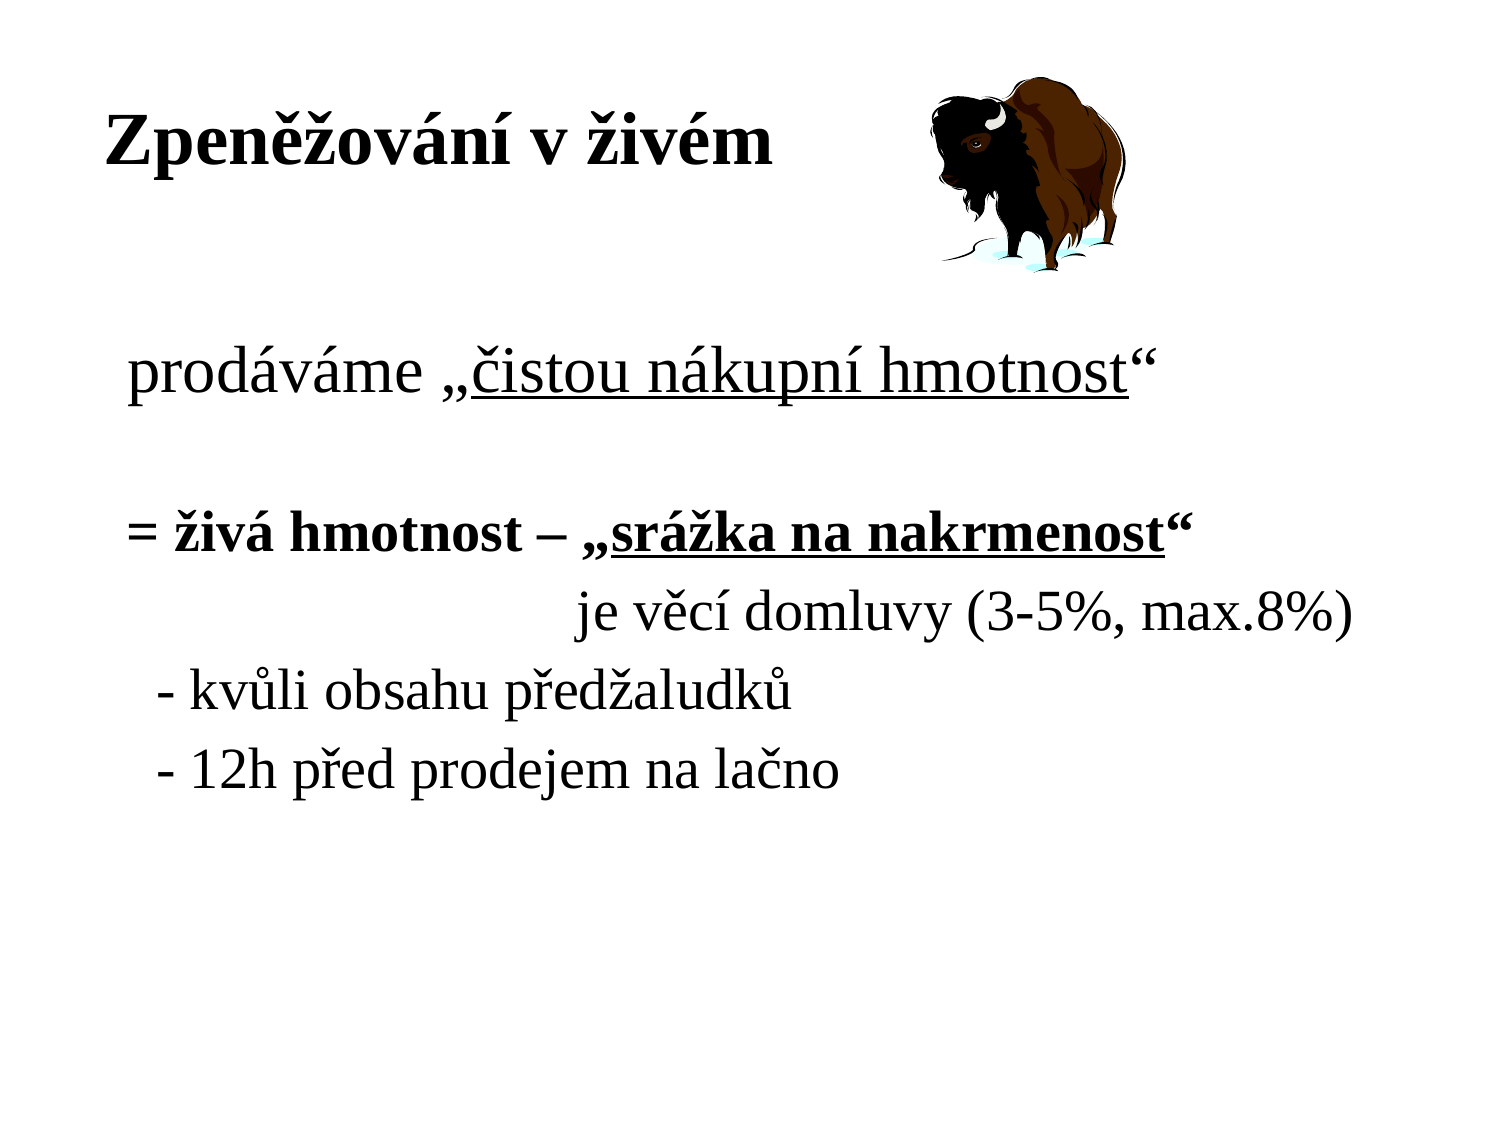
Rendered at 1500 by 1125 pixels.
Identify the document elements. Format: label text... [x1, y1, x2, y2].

text_box Zpeněžování v živém [88, 90, 790, 189]
picture [919, 72, 1140, 290]
list prodáváme „čistou nákupní hmotnost“ [112, 324, 1388, 491]
text_box = živá hmotnost – „srážka na nakrmenost“ je věcí domluvy (3-5%, max.8%) - kvůli obsahu předžaludků - 12h před prodejem na lačno [112, 491, 1388, 835]
